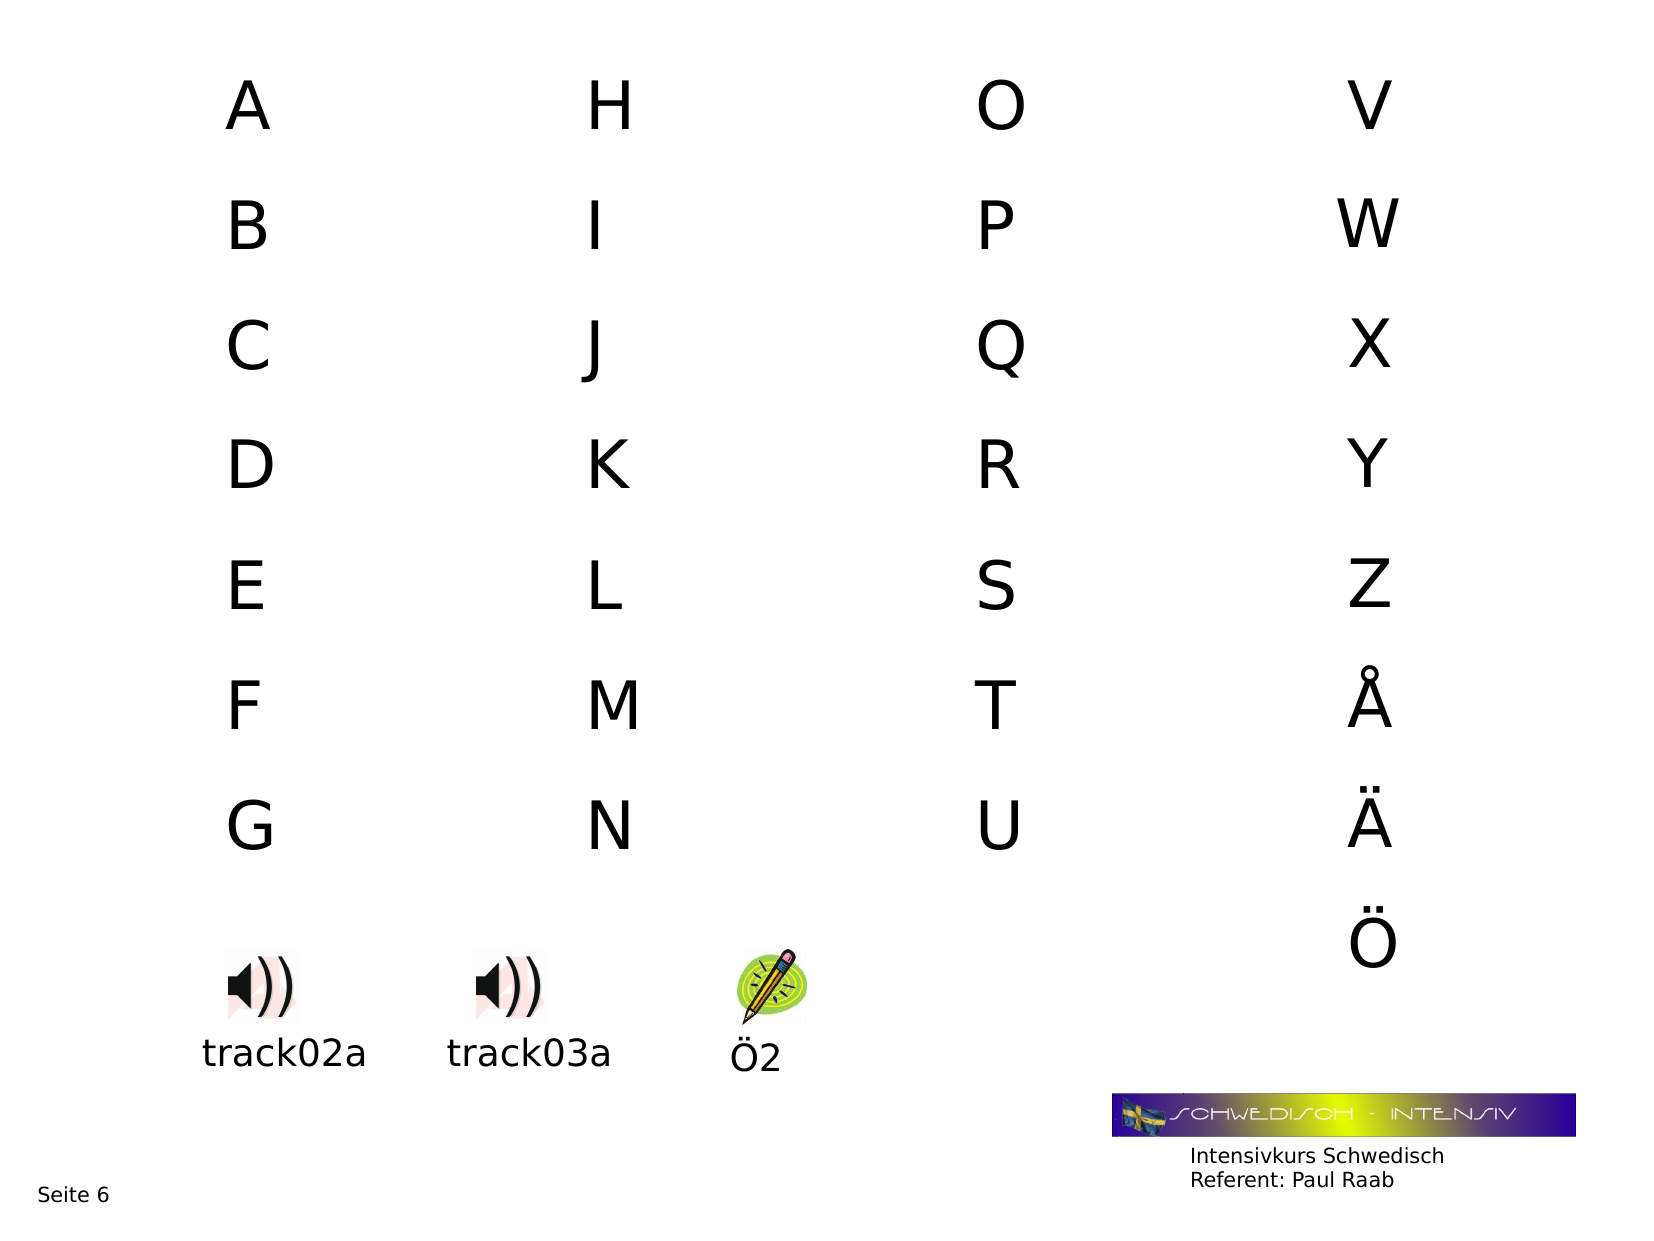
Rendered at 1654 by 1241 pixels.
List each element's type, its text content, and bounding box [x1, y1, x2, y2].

text_box T [960, 660, 1036, 753]
text_box V [1332, 60, 1408, 154]
text_box E [210, 540, 286, 633]
picture [224, 949, 300, 1024]
text_box Å [1332, 658, 1408, 751]
text_box C [210, 300, 286, 393]
text_box L [571, 540, 647, 633]
text_box F [210, 660, 286, 753]
text_box B [210, 180, 286, 273]
text_box Ö [1332, 898, 1426, 991]
text_box Ö2 [714, 1029, 825, 1088]
text_box I [571, 180, 647, 273]
text_box H [571, 60, 647, 154]
text_box W [1321, 178, 1397, 272]
picture [737, 949, 807, 1025]
text_box M [571, 660, 676, 753]
text_box O [960, 60, 1051, 154]
text_box K [571, 419, 647, 513]
text_box track02a [187, 1024, 413, 1083]
text_box X [1332, 298, 1408, 391]
text_box G [210, 780, 286, 873]
picture [1112, 1093, 1576, 1137]
text_box J [571, 300, 647, 393]
text_box S [960, 540, 1036, 633]
text_box P [960, 180, 1036, 273]
text_box Ä [1332, 778, 1408, 871]
picture [472, 949, 548, 1025]
text_box Q [960, 300, 1051, 393]
text_box track03a [431, 1024, 676, 1083]
text_box U [960, 780, 1036, 873]
text_box A [210, 60, 286, 154]
text_box Z [1332, 537, 1408, 631]
text_box D [210, 419, 286, 513]
text_box Y [1332, 418, 1408, 511]
text_box N [571, 780, 863, 1126]
text_box R [960, 419, 1036, 513]
